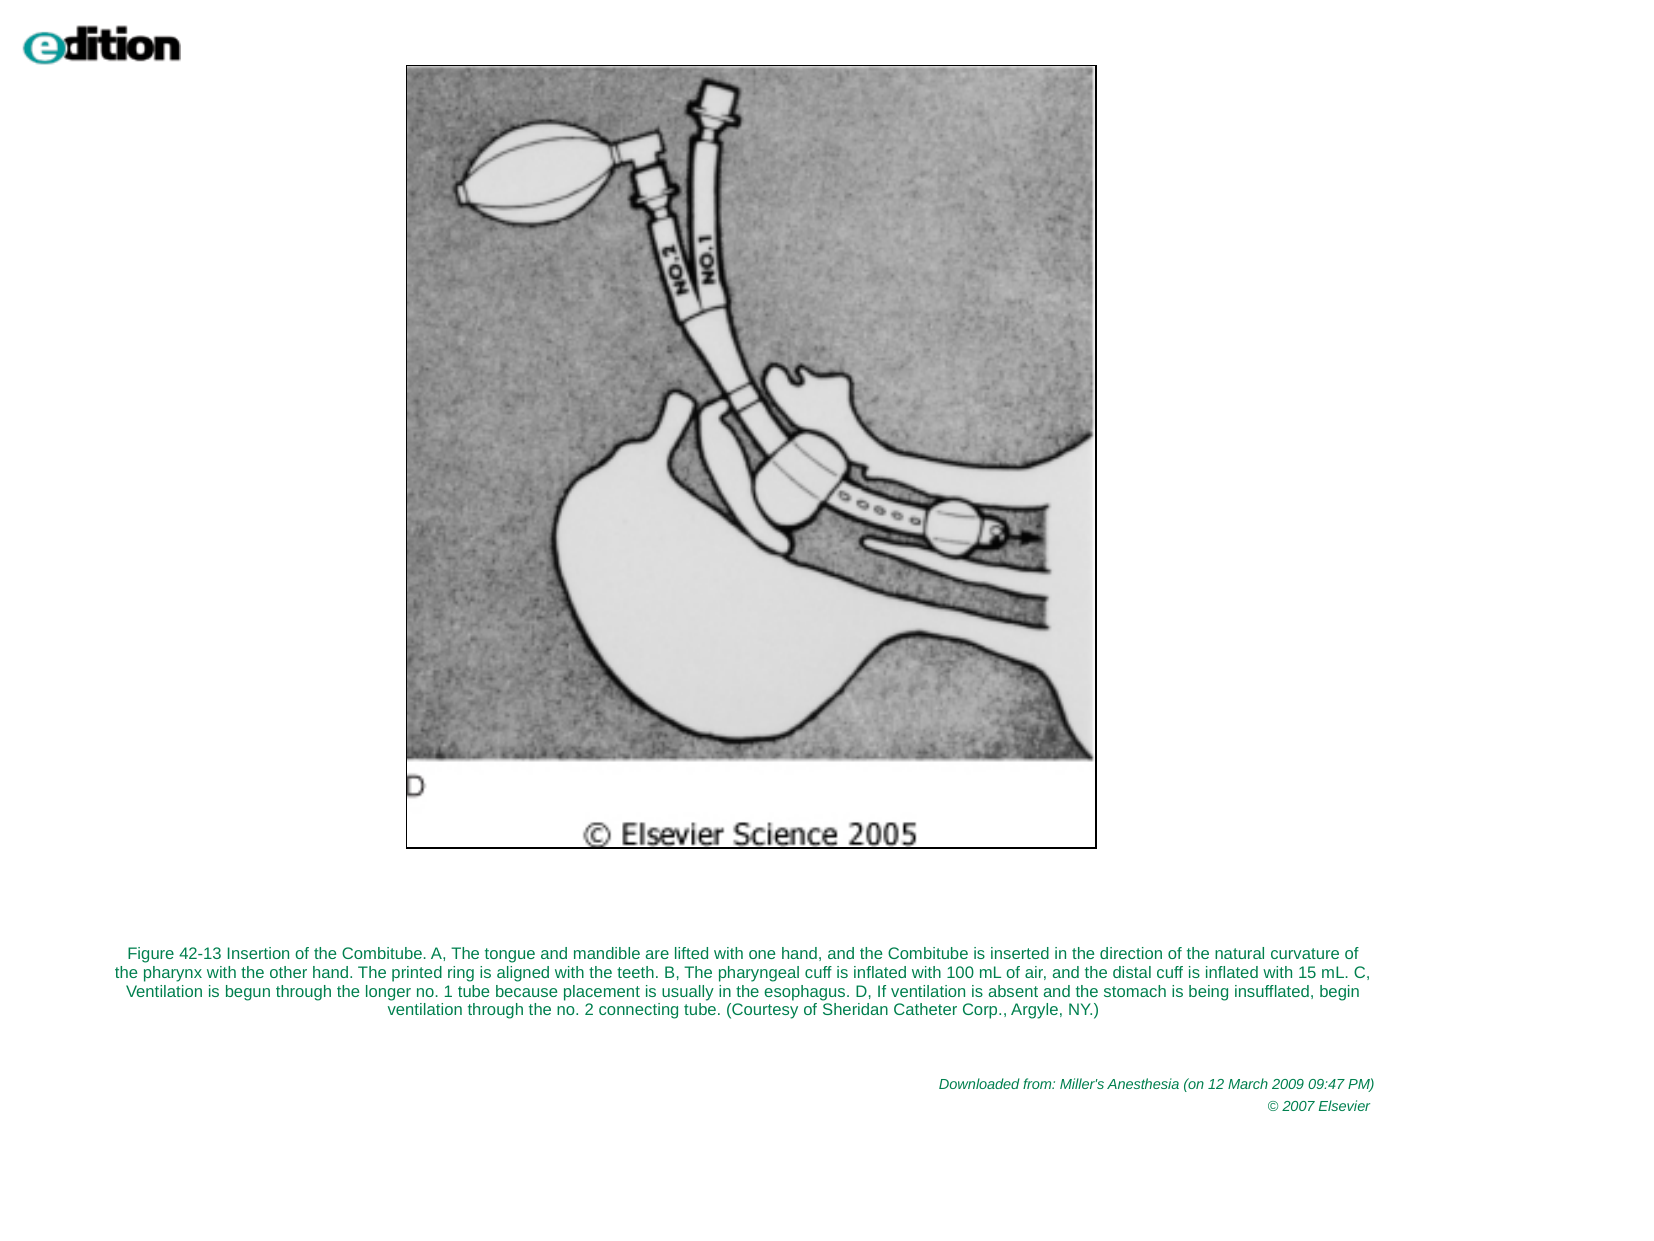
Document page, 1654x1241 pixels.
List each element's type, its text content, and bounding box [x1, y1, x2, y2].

picture [17, 18, 181, 71]
text_box © 2007 Elsevier [656, 1090, 1389, 1122]
picture [407, 66, 1096, 848]
text_box Figure 42-13 Insertion of the Combitube. A, The tongue and mandible are lifted with one hand, and the Combitube is inserted in the direction of the natural curvature of the pharynx with the other hand. The printed ring is aligned with the teeth. B, The pharyngeal cuff is inflated with 100 mL of air, and the distal cuff is inflated with 15 mL. C, Ventilation is begun through the longer no. 1 tube because placement is usually in the esophagus. D, If ventilation is absent and the stomach is being insufflated, begin ventilation through the no. 2 connecting tube. (Courtesy of Sheridan Catheter Corp., Argyle, NY.) [100, 936, 1388, 1028]
text_box Downloaded from: Miller's Anesthesia (on 12 March 2009 09:47 PM) [657, 1069, 1390, 1101]
